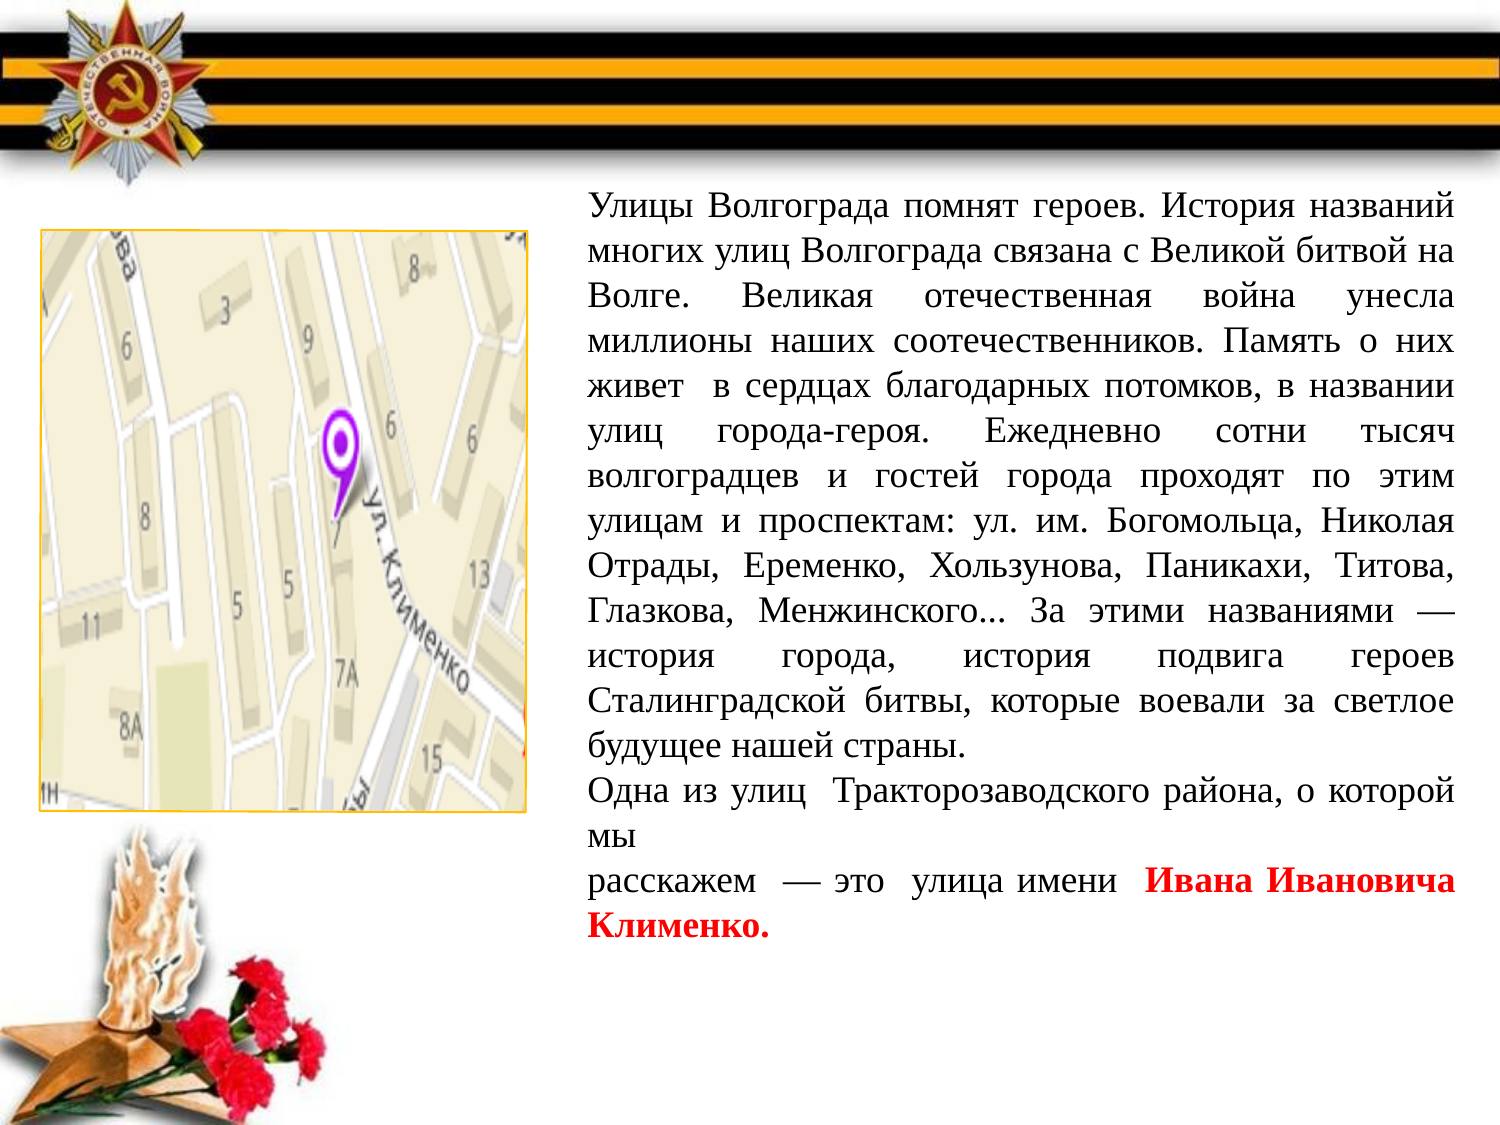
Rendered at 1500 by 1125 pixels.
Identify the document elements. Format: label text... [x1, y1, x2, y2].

text_box [549, 196, 1500, 1125]
list Улицы Волгограда помнят героев. История названий многих улиц Волгограда связана с Великой битвой на Волге. Великая отечественная война унесла миллионы наших соотечественников. Память о них живет в сердцах благодарных потомков, в названии улиц города-героя. Ежедневно сотни тысяч волгоградцев и гостей города проходят по этим улицам и проспектам: ул. им. Богомольца, Николая Отрады, Еременко, Хользунова, Паникахи, Титова, Глазкова, Менжинского... За этими названиями — история города, история подвига героев Сталинградской битвы, которые воевали за светлое будущее нашей страны. Одна из улиц Тракторозаводского района, о которой мы расскажем — это улица имени Ивана Ивановича Клименко. [572, 172, 1471, 1071]
picture [0, 0, 1500, 1125]
